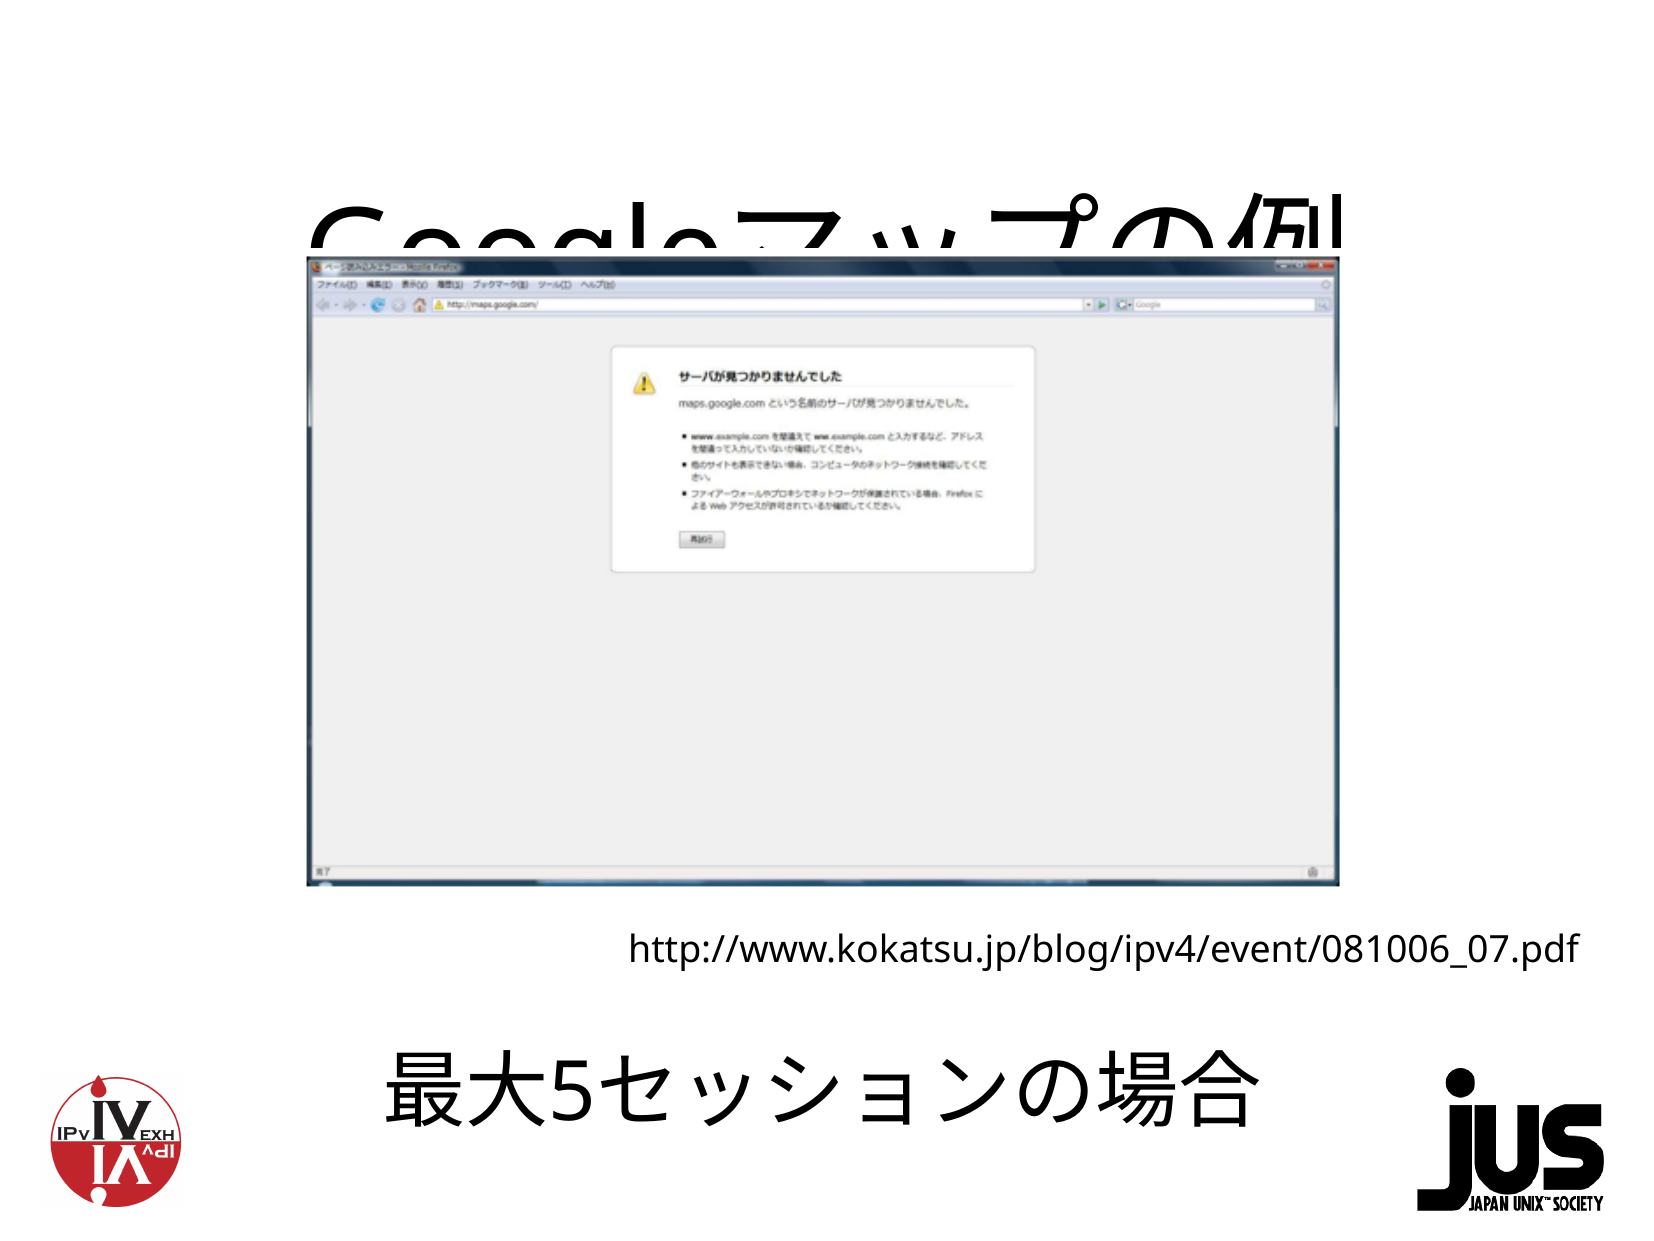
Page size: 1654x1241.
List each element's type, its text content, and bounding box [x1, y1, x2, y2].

picture [41, 1068, 190, 1210]
picture [1417, 1068, 1604, 1211]
picture [300, 248, 1354, 899]
text_box 最大5セッションの場合 [246, 1025, 1398, 1144]
title Googleマップの例 [82, 56, 1571, 250]
text_box http://www.kokatsu.jp/blog/ipv4/event/081006_07.pdf [531, 915, 1595, 971]
